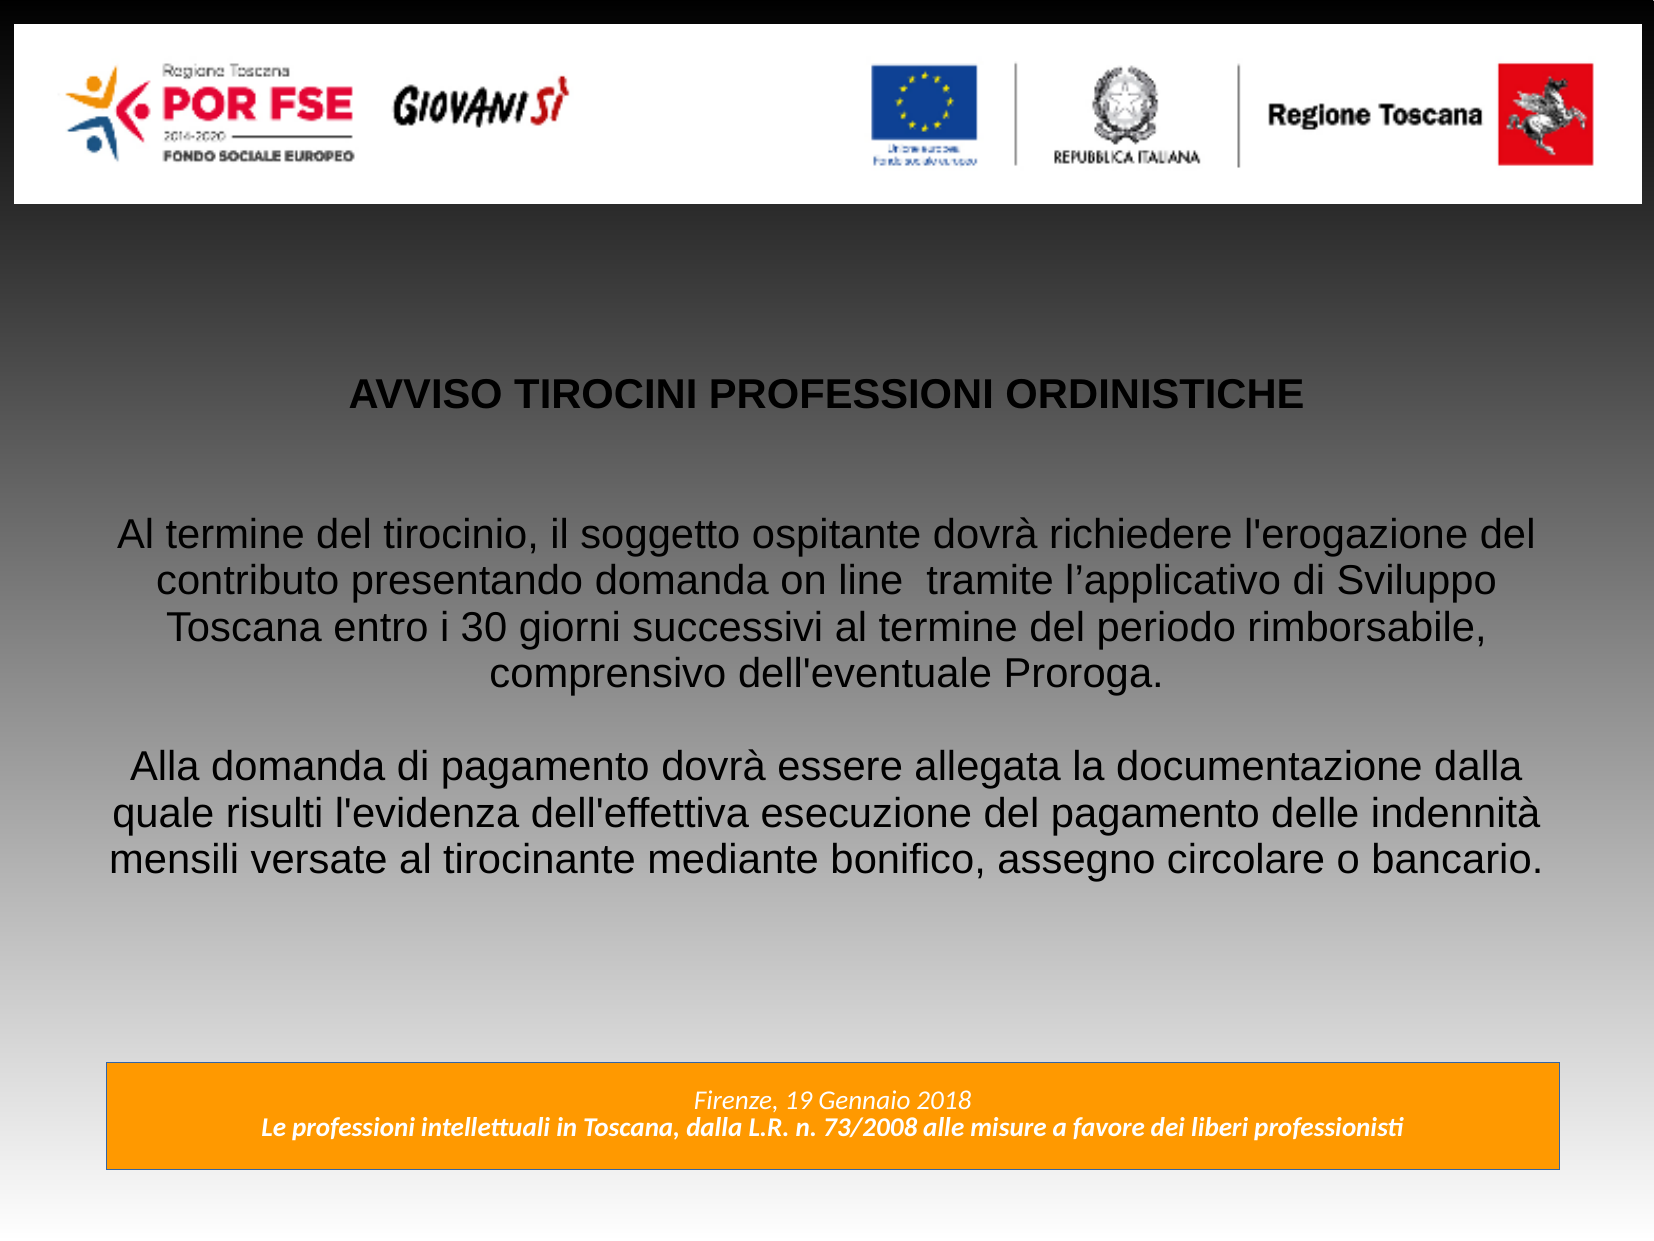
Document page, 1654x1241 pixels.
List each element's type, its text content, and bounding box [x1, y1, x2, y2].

text_box Firenze, 19 Gennaio 2018 Le professioni intellettuali in Toscana, dalla L.R. n. 73/2008 alle misure a favore dei liberi professionisti [106, 1062, 1560, 1170]
picture [14, 24, 1642, 204]
subtitle AVVISO TIROCINI PROFESSIONI ORDINISTICHE Al termine del tirocinio, il soggetto ospitante dovrà richiedere l'erogazione del contributo presentando domanda on line tramite l’applicativo di Sviluppo Toscana entro i 30 giorni successivi al termine del periodo rimborsabile, comprensivo dell'eventuale Proroga. Alla domanda di pagamento dovrà essere allegata la documentazione dalla quale risulti l'evidenza dell'effettiva esecuzione del pagamento delle indennità mensili versate al tirocinante mediante bonifico, assegno circolare o bancario. [82, 231, 1571, 1069]
